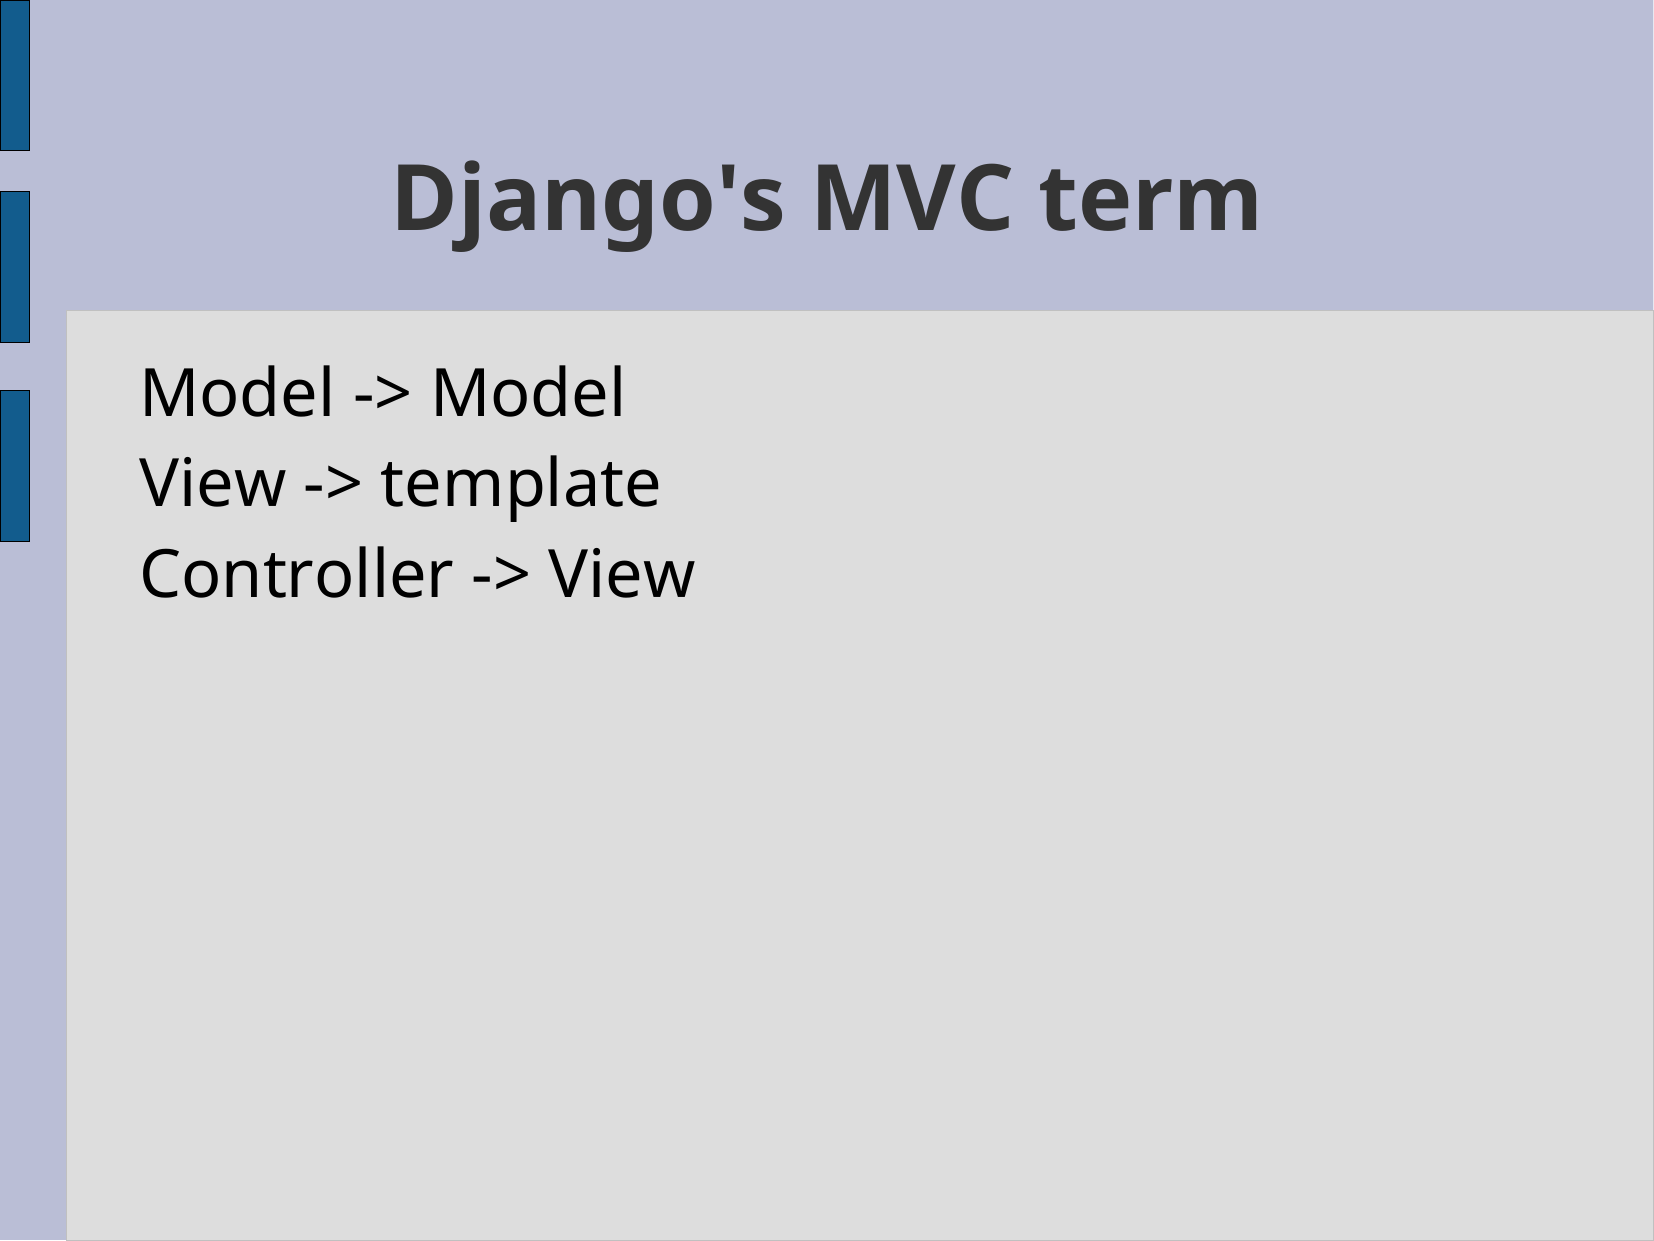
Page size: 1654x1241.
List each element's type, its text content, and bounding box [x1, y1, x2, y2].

title Django's MVC term [121, 91, 1534, 299]
list Model -> Model View -> template Controller -> View [121, 344, 1534, 1112]
chart [123, 340, 1536, 1123]
